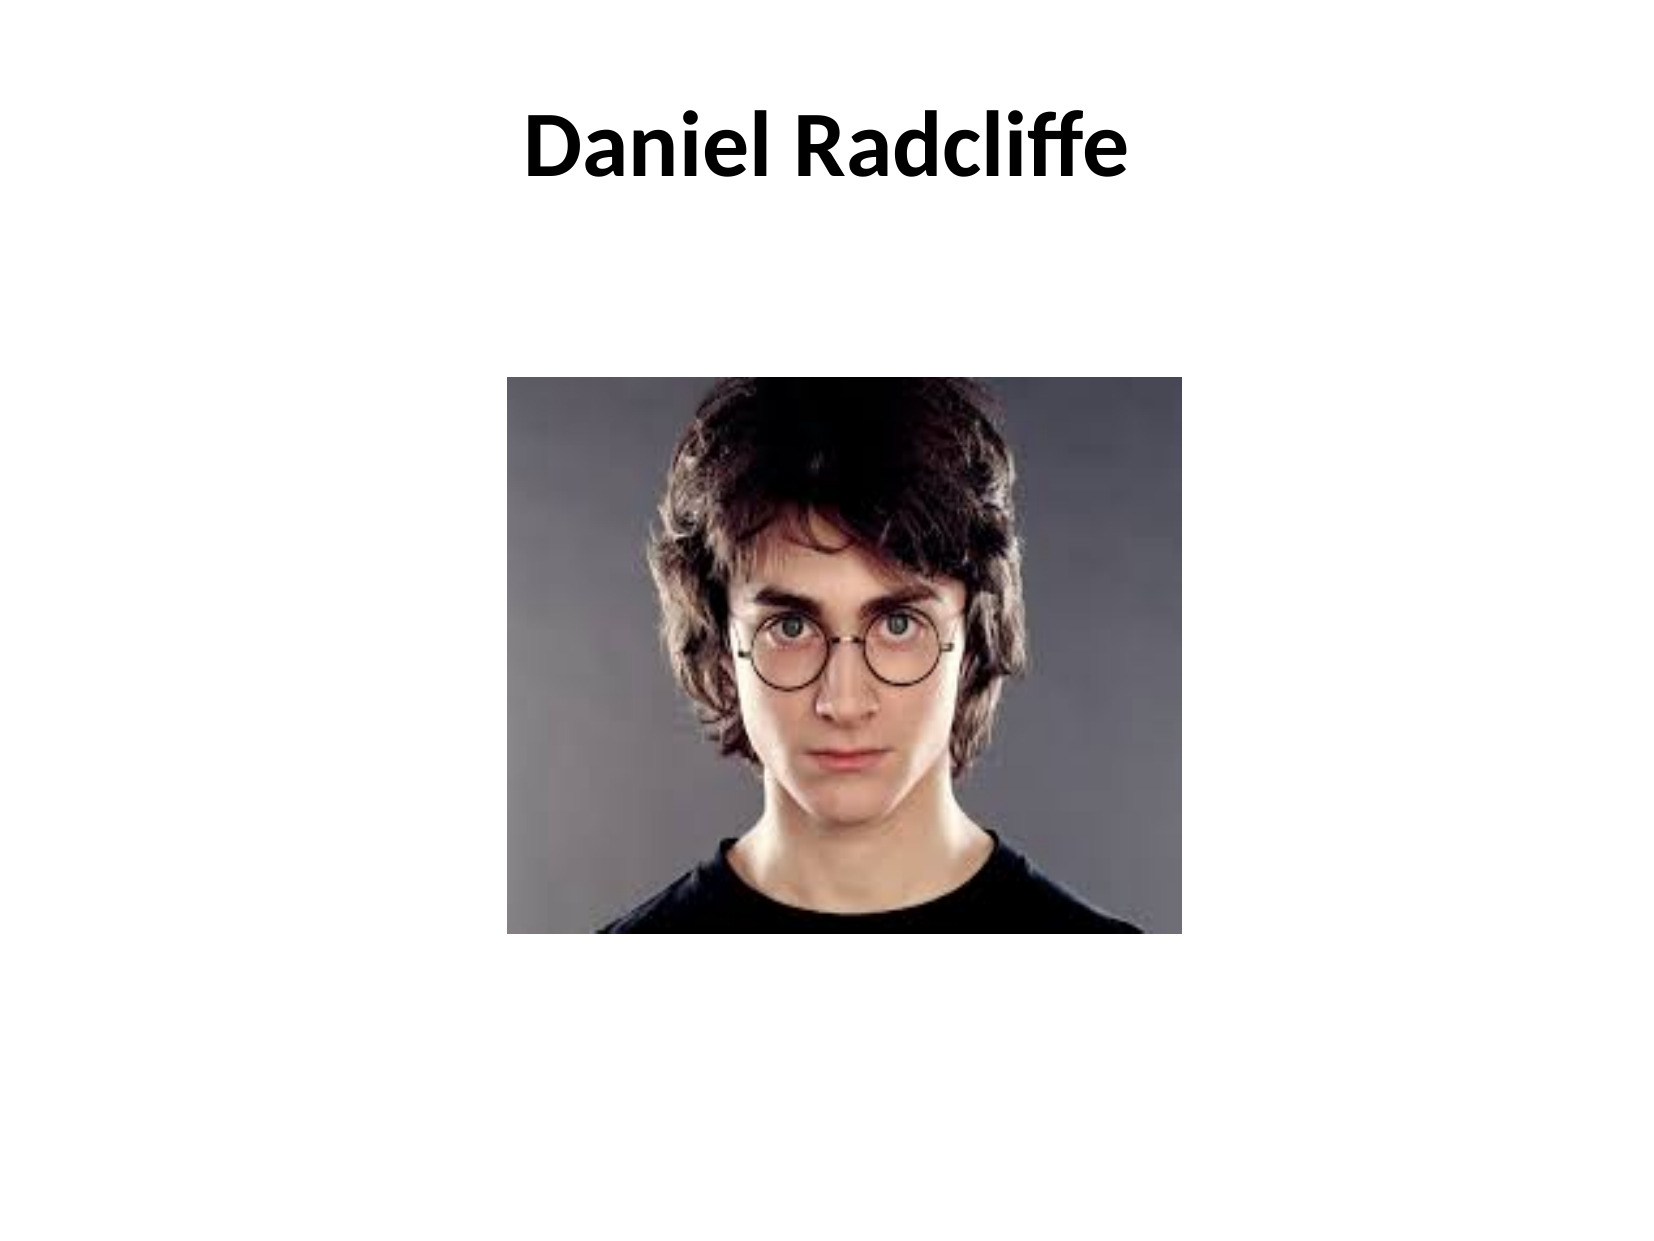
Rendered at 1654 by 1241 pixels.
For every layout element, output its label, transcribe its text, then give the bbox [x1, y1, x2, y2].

title Daniel Radcliffe [82, 49, 1571, 257]
picture [507, 377, 1182, 934]
